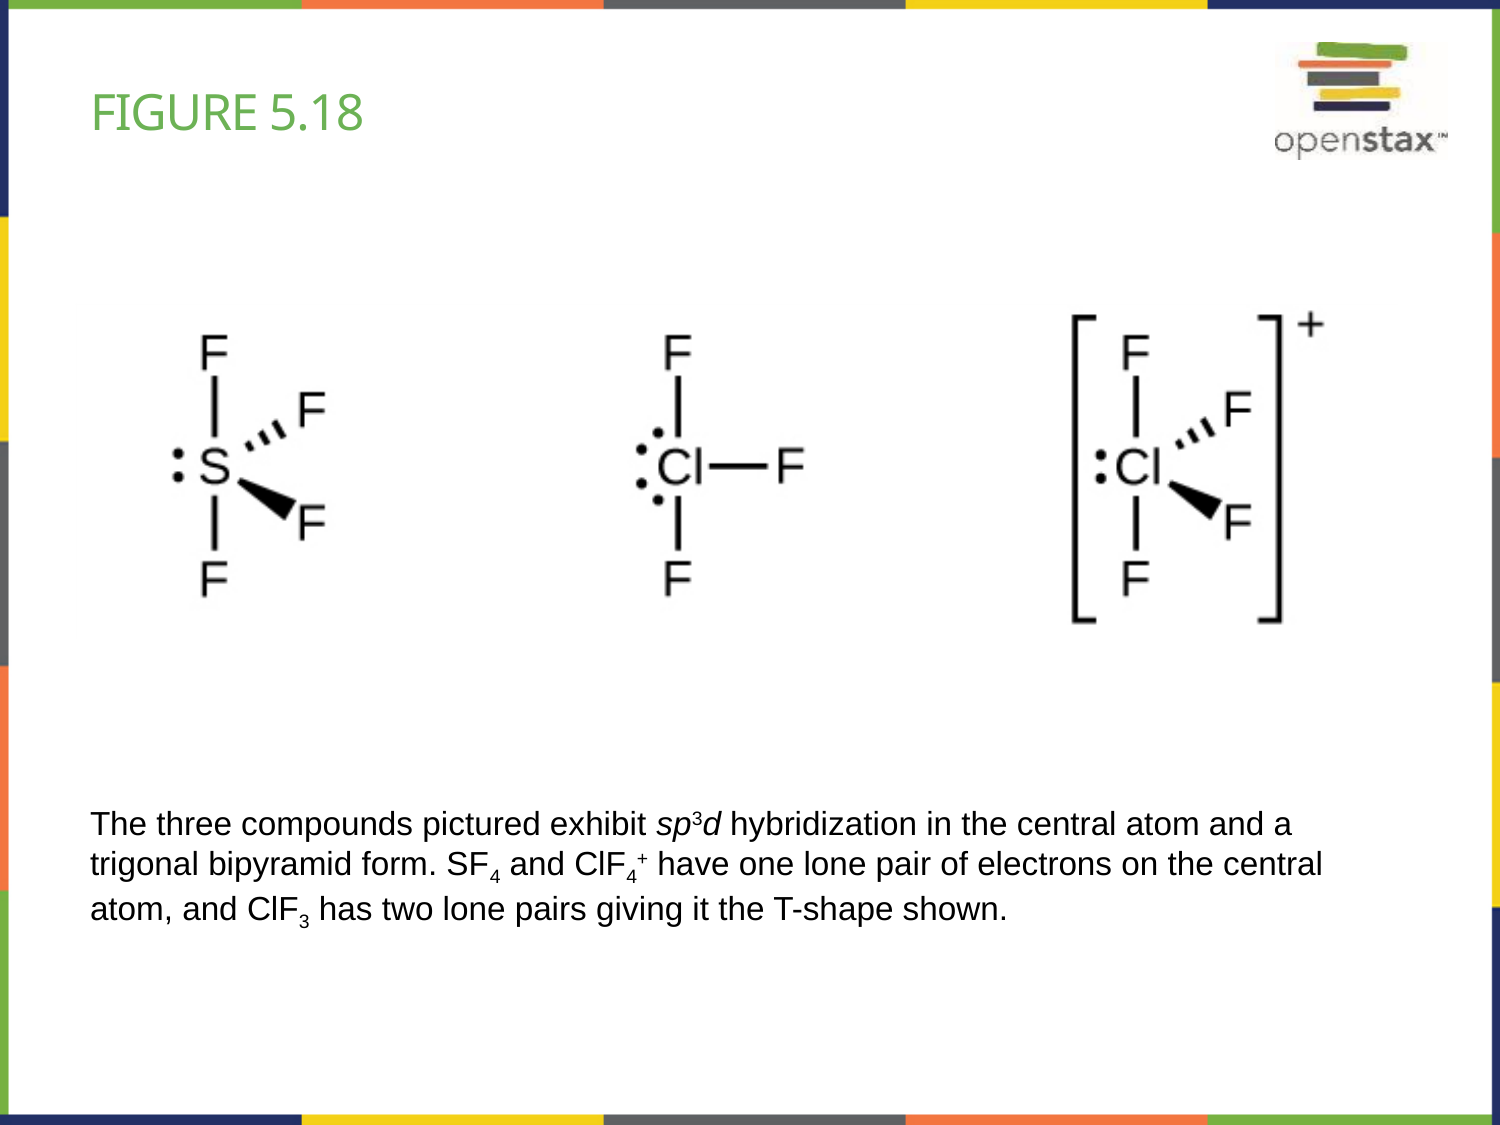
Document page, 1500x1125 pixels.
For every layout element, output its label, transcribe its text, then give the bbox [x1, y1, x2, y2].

picture [0, 0, 1500, 1125]
list The three compounds pictured exhibit sp3d hybridization in the central atom and a trigonal bipyramid form. SF4 and ClF4+ have one lone pair of electrons on the central atom, and ClF3 has two lone pairs giving it the T-shape shown. [75, 794, 1398, 986]
title Figure 5.18 [75, 39, 1398, 148]
